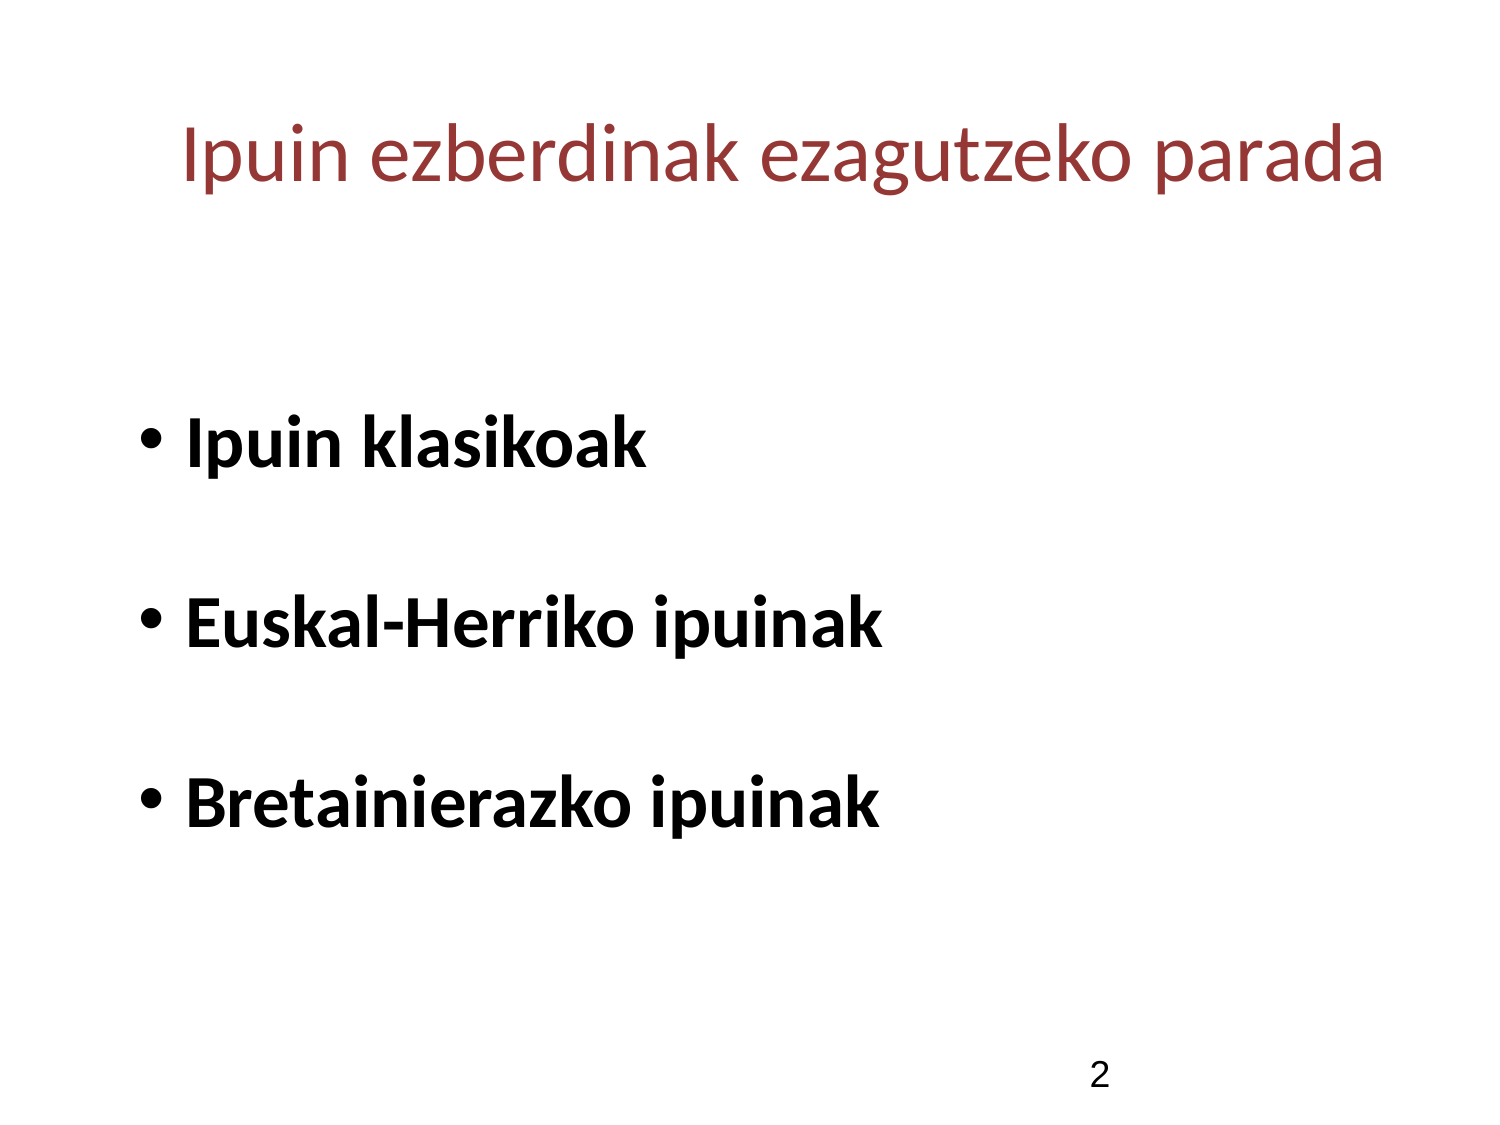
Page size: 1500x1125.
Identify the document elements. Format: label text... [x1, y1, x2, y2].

text_box <numéro> [1074, 1042, 1425, 1103]
text_box Ipuin klasikoak Euskal-Herriko ipuinak Bretainierazko ipuinak [123, 385, 1305, 851]
text_box Ipuin ezberdinak ezagutzeko parada [165, 91, 1403, 206]
